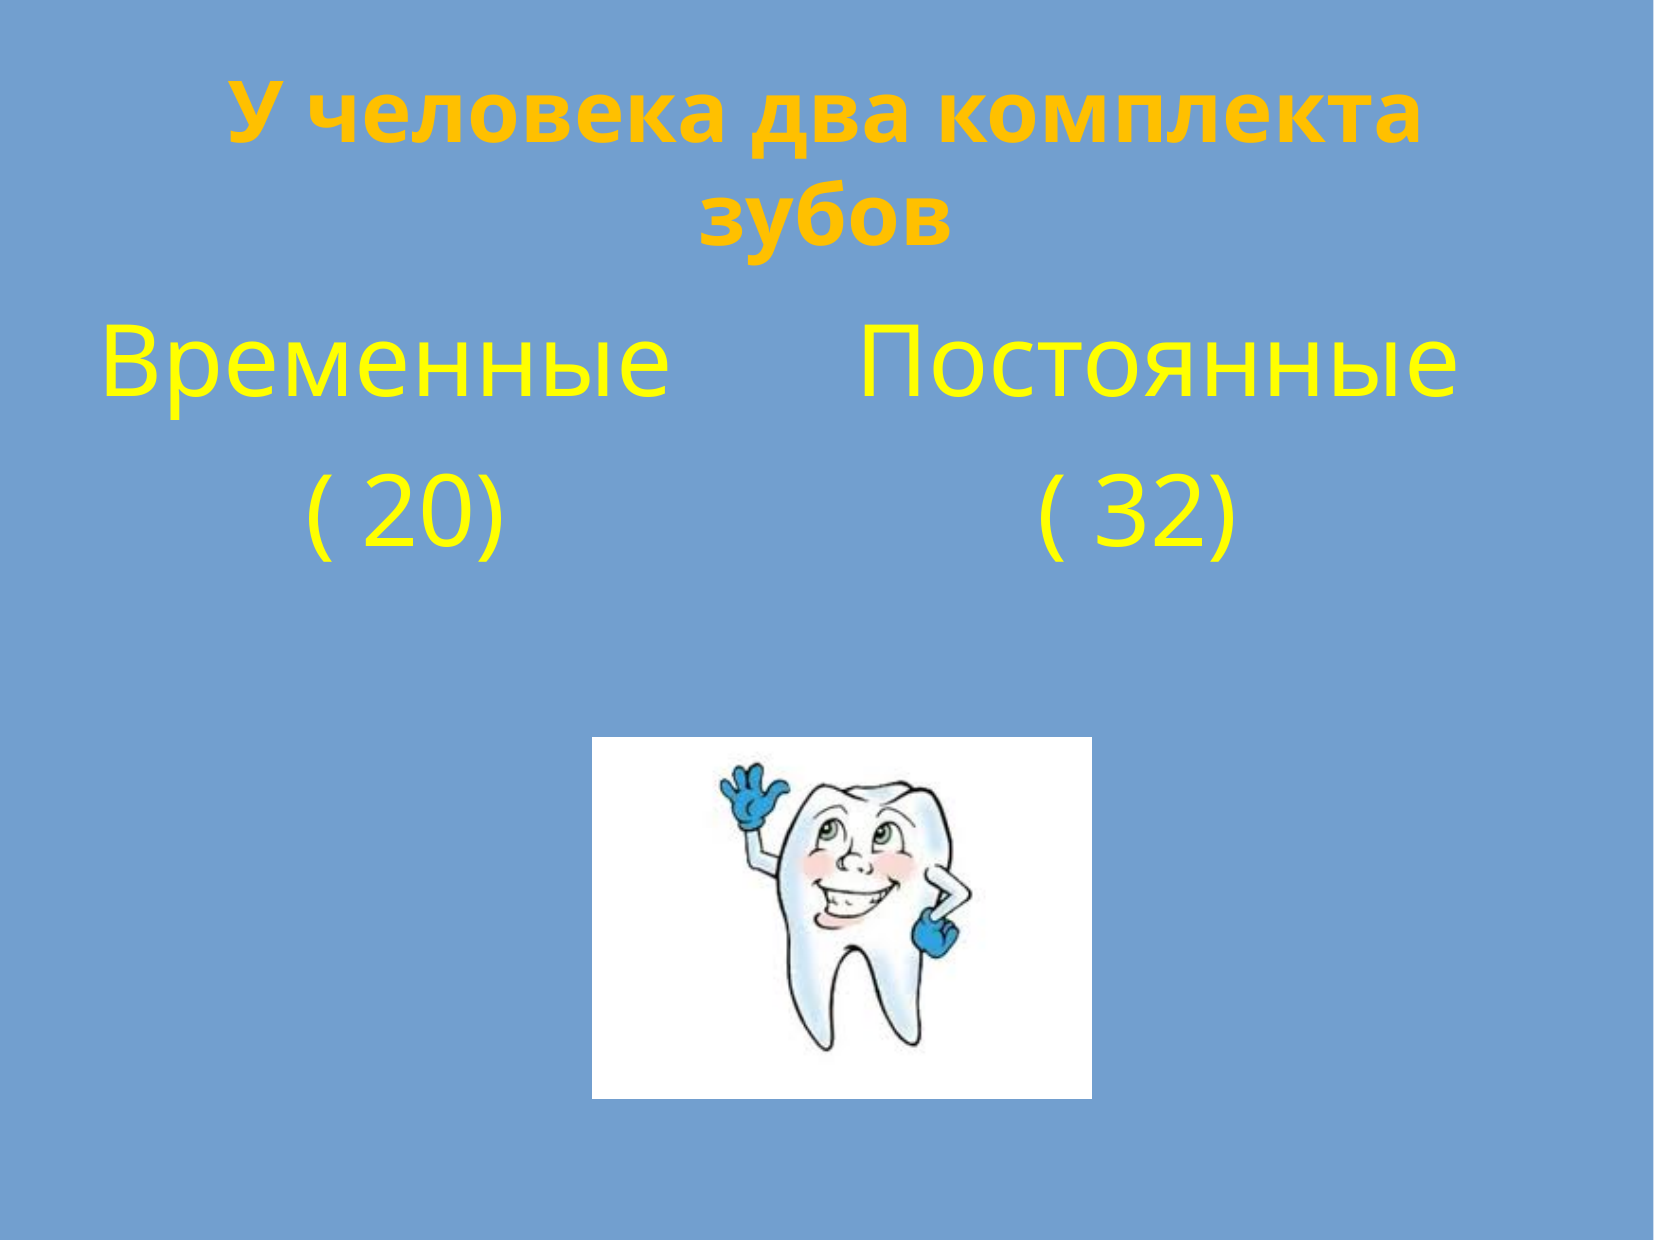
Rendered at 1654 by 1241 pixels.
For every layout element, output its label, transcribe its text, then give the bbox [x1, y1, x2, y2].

picture [592, 737, 1092, 1099]
title У человека два комплекта зубов [82, 49, 1571, 257]
list Временные ( 20) [82, 289, 813, 1108]
list Постоянные ( 32) [840, 289, 1571, 1108]
